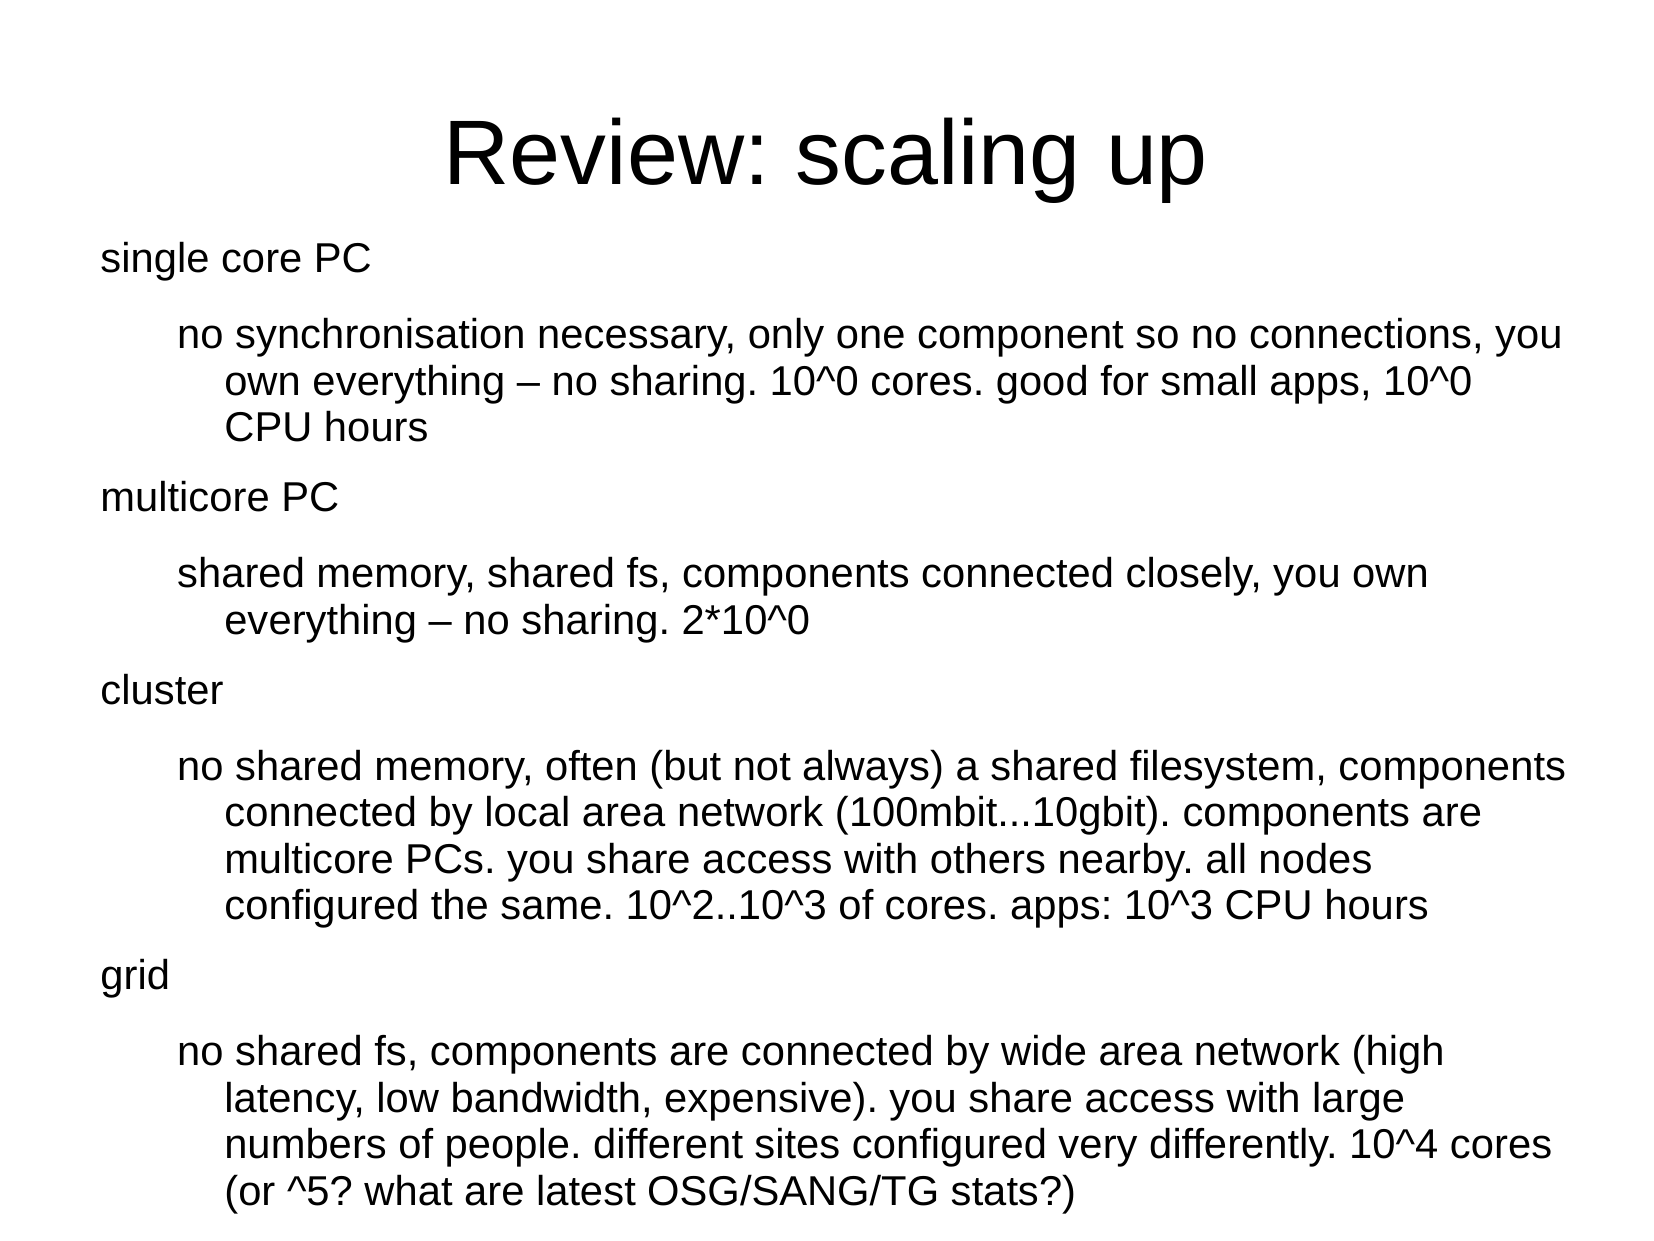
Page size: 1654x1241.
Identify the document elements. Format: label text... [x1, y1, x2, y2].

list single core PC no synchronisation necessary, only one component so no connections, you own everything – no sharing. 10^0 cores. good for small apps, 10^0 CPU hours multicore PC shared memory, shared fs, components connected closely, you own everything – no sharing. 2*10^0 cluster no shared memory, often (but not always) a shared filesystem, components connected by local area network (100mbit...10gbit). components are multicore PCs. you share access with others nearby. all nodes configured the same. 10^2..10^3 of cores. apps: 10^3 CPU hours grid no shared fs, components are connected by wide area network (high latency, low bandwidth, expensive). you share access with large numbers of people. different sites configured very differently. 10^4 cores (or ^5? what are latest OSG/SANG/TG stats?) [82, 234, 1571, 1241]
title Review: scaling up [82, 49, 1571, 234]
